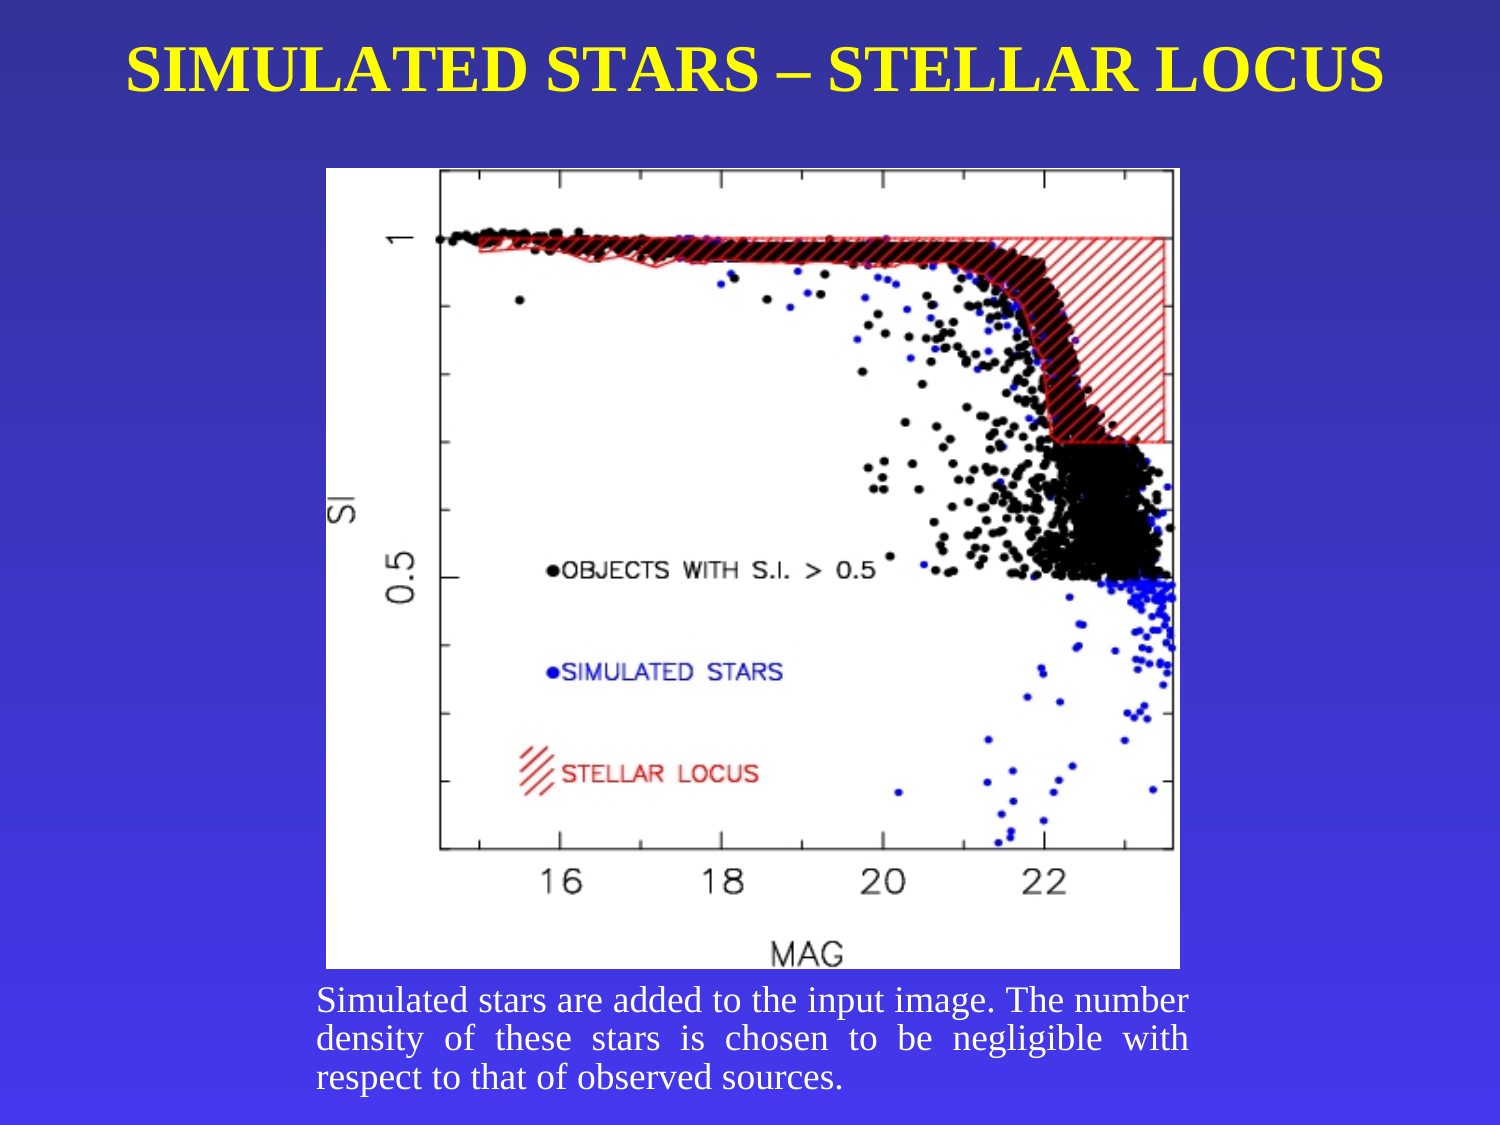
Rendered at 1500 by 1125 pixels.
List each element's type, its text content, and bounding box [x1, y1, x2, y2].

picture [326, 168, 1180, 949]
text_box SIMULATED STARS – STELLAR LOCUS [64, 29, 1447, 113]
text_box Simulated stars are added to the input image. The number density of these stars is chosen to be negligible with respect to that of observed sources. [301, 949, 1205, 1125]
